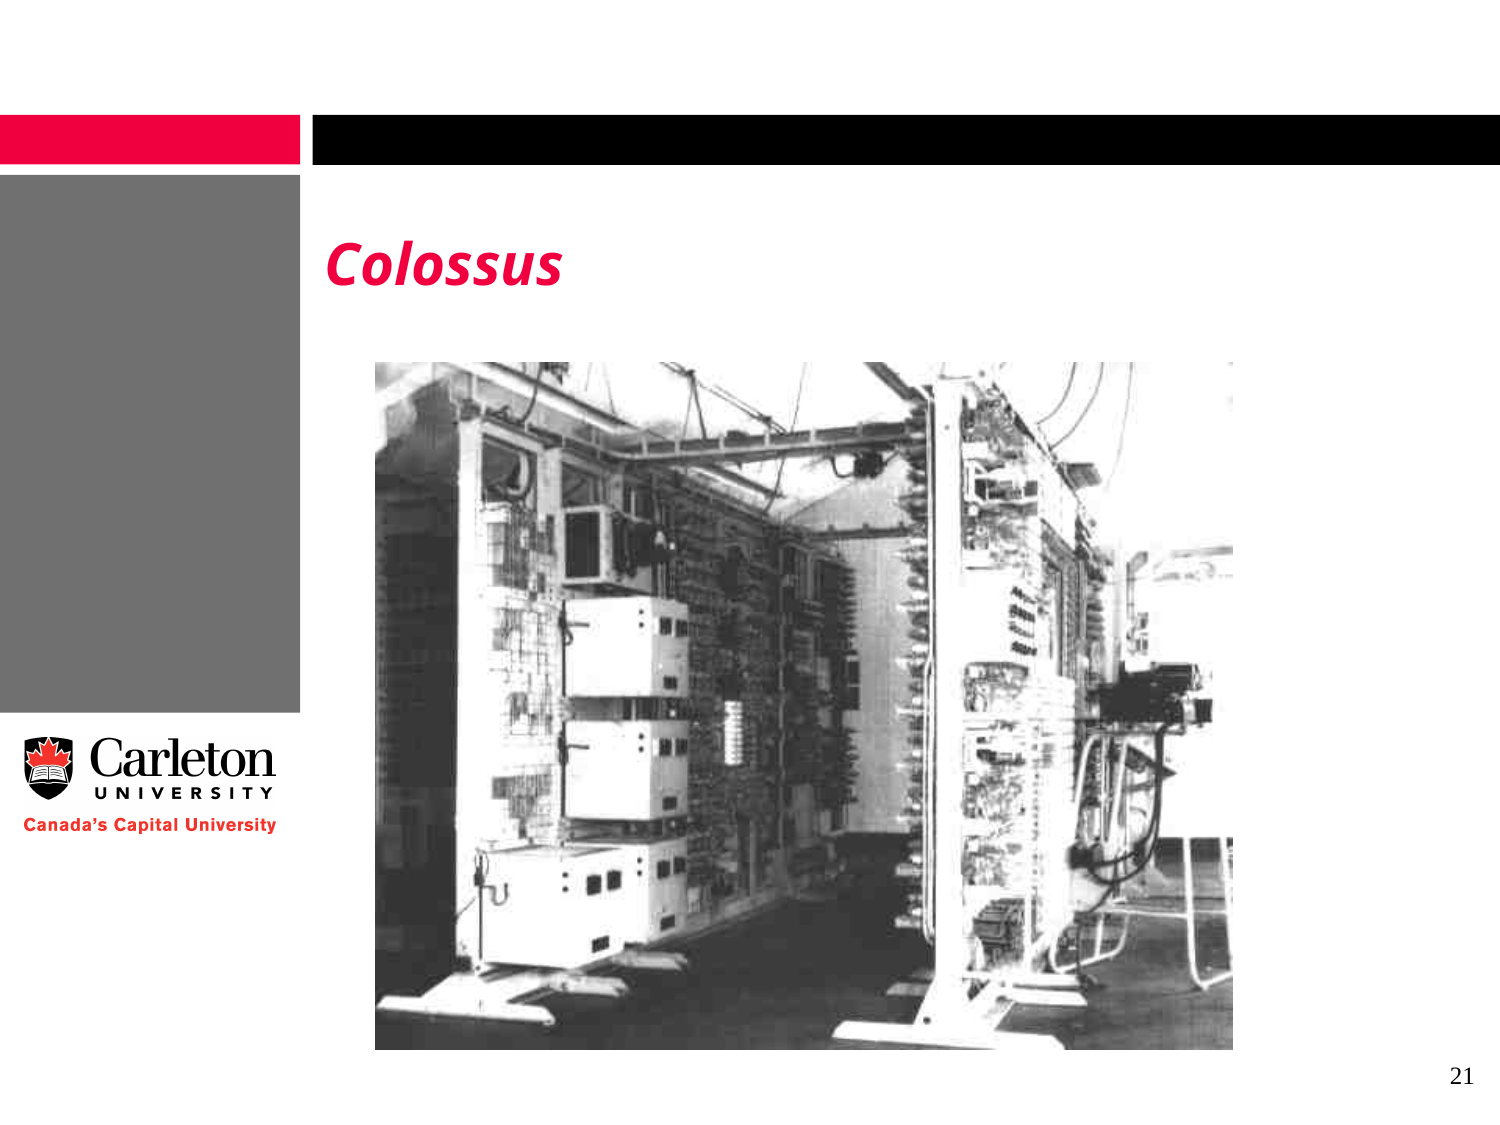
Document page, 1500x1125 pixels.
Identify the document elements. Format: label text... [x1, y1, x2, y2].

picture [24, 737, 276, 834]
title Colossus [324, 194, 1450, 331]
picture [375, 362, 1233, 1051]
